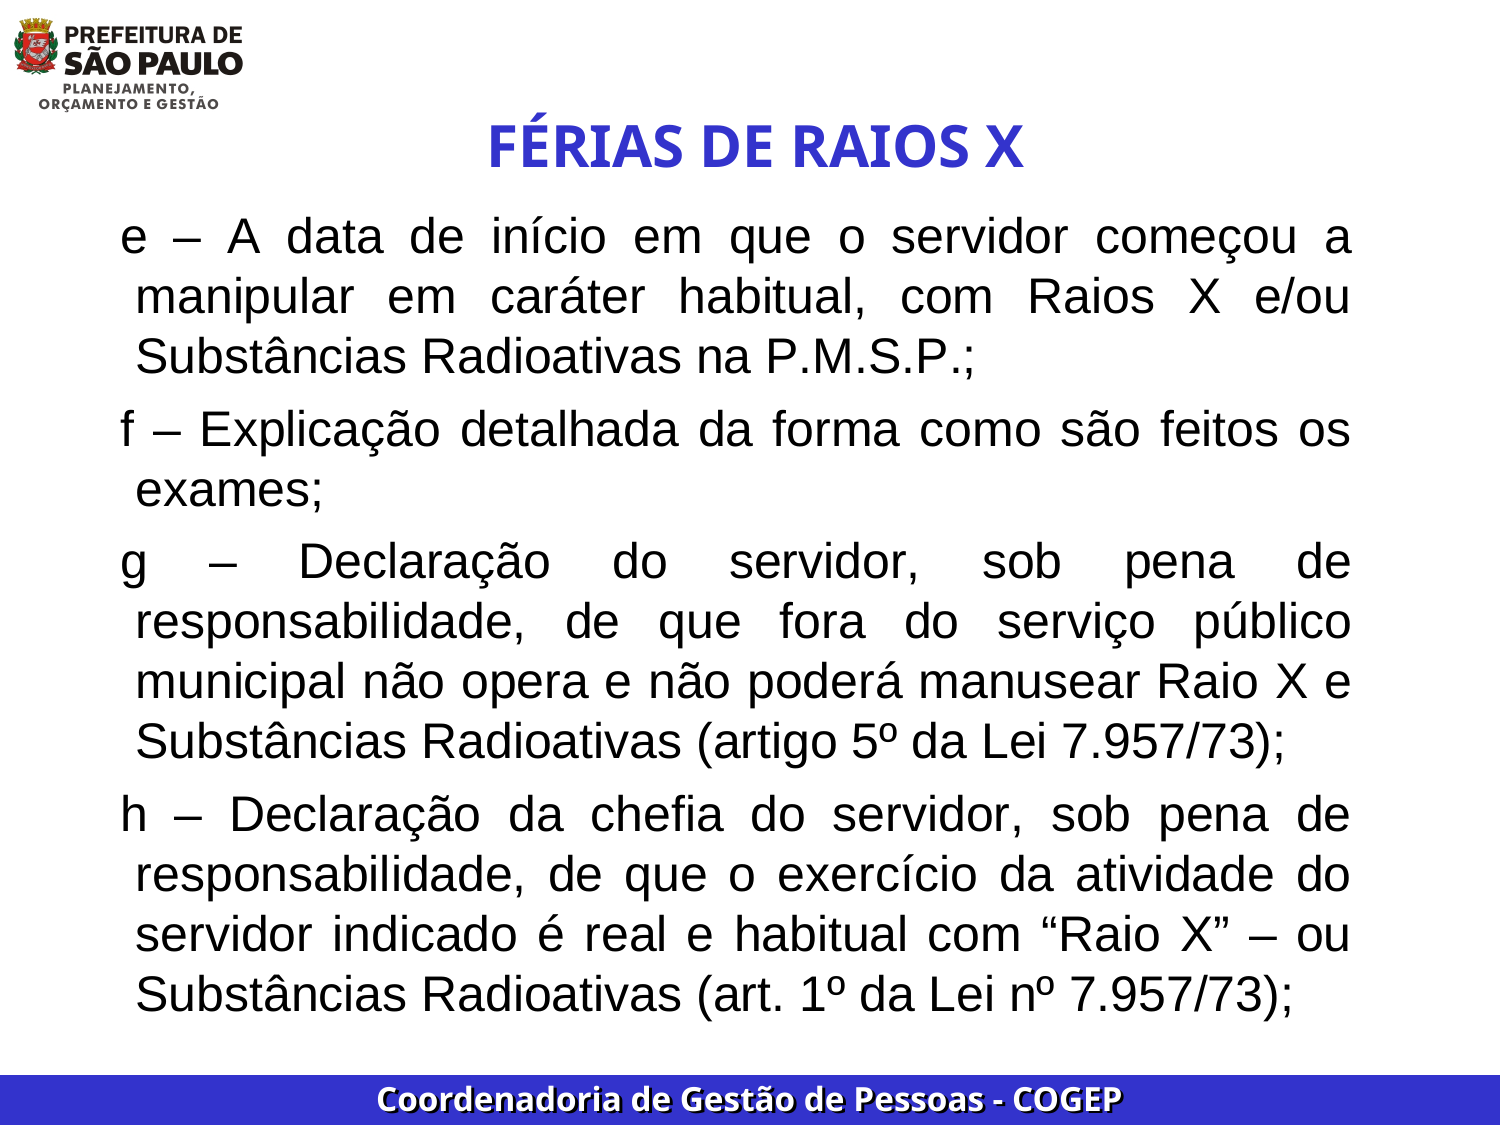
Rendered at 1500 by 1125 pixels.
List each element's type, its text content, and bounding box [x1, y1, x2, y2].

title FÉRIAS DE RAIOS X [100, 101, 1412, 187]
subtitle e – A data de início em que o servidor começou a manipular em caráter habitual, com Raios X e/ou Substâncias Radioativas na P.M.S.P.; f – Explicação detalhada da forma como são feitos os exames; g – Declaração do servidor, sob pena de responsabilidade, de que fora do serviço público municipal não opera e não poderá manusear Raio X e Substâncias Radioativas (artigo 5º da Lei 7.957/73); h – Declaração da chefia do servidor, sob pena de responsabilidade, de que o exercício da atividade do servidor indicado é real e habitual com “Raio X” – ou Substâncias Radioativas (art. 1º da Lei nº 7.957/73); [29, 196, 1436, 1027]
